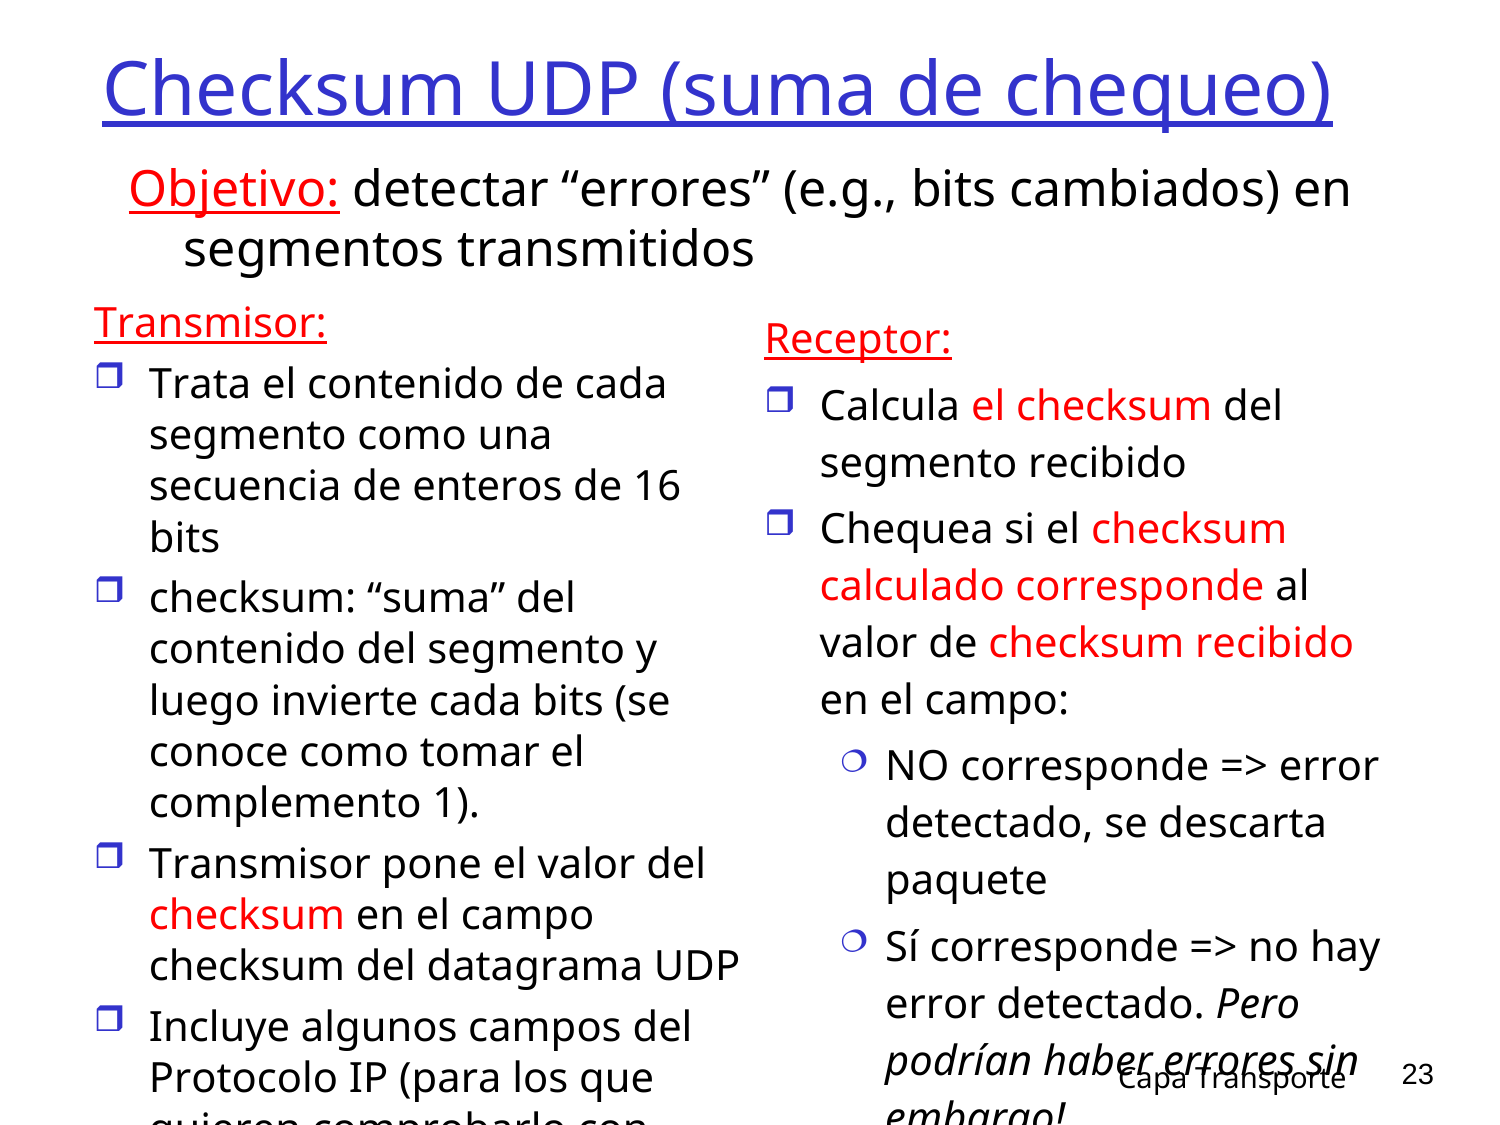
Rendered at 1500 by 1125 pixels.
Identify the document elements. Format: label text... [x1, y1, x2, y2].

list Receptor: Calcula el checksum del segmento recibido Chequea si el checksum calculado corresponde al valor de checksum recibido en el campo: NO corresponde => error detectado, se descarta paquete Sí corresponde => no hay error detectado. Pero podrían haber errores sin embargo! [749, 301, 1421, 1041]
title Checksum UDP (suma de chequeo)‏ [87, 15, 1463, 158]
list Transmisor: Trata el contenido de cada segmento como una secuencia de enteros de 16 bits checksum: “suma” del contenido del segmento y luego invierte cada bits (se conoce como tomar el complemento 1). Transmisor pone el valor del checksum en el campo checksum del datagrama UDP Incluye algunos campos del Protocolo IP (para los que quieren comprobarlo con wireshark). [78, 289, 771, 1125]
text_box Objetivo: detectar “errores” (e.g., bits cambiados) en segmentos transmitidos [114, 149, 1415, 289]
